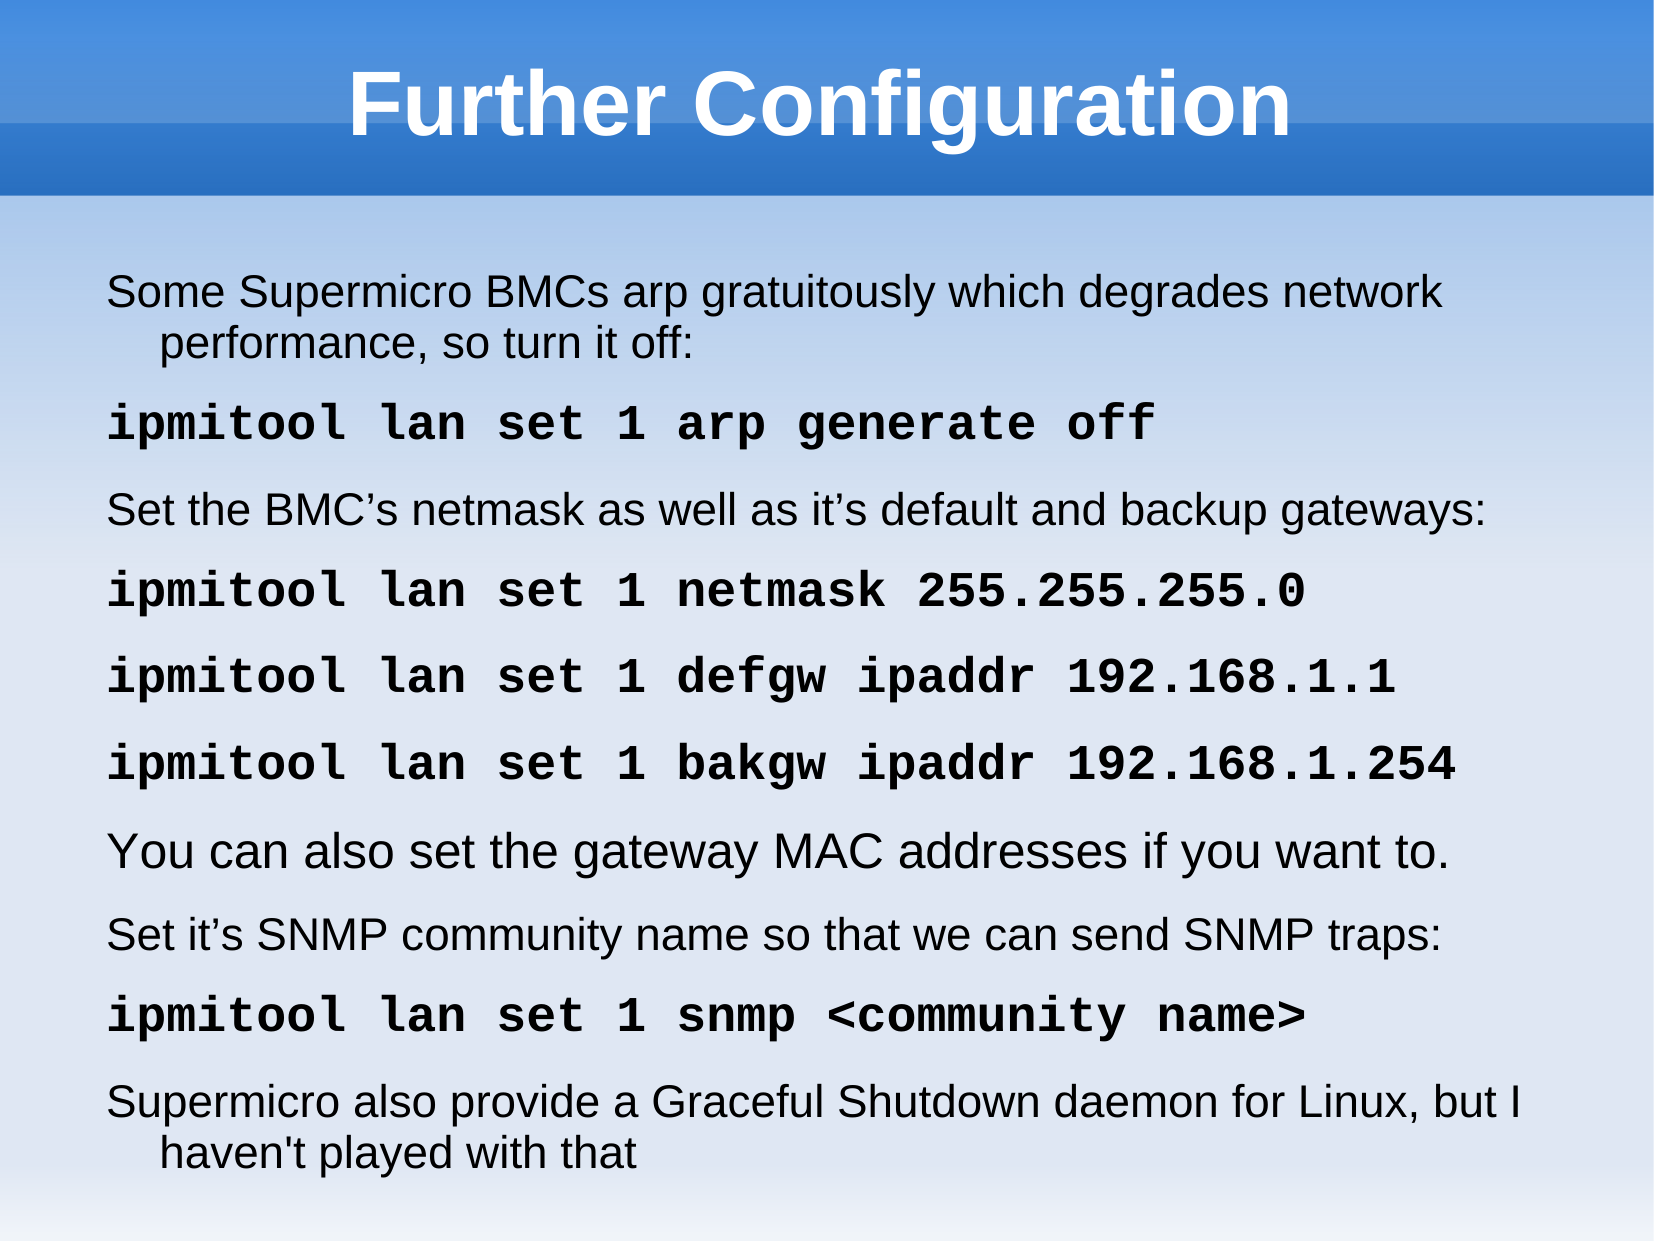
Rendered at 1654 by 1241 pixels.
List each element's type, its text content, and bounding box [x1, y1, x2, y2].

picture [0, 0, 1654, 1241]
title Further Configuration [76, 7, 1565, 200]
list Some Supermicro BMCs arp gratuitously which degrades network performance, so turn it off: ipmitool lan set 1 arp generate off Set the BMC’s netmask as well as it’s default and backup gateways: ipmitool lan set 1 netmask 255.255.255.0 ipmitool lan set 1 defgw ipaddr 192.168.1.1 ipmitool lan set 1 bakgw ipaddr 192.168.1.254 You can also set the gateway MAC addresses if you want to. Set it’s SNMP community name so that we can send SNMP traps: ipmitool lan set 1 snmp <community name> Supermicro also provide a Graceful Shutdown daemon for Linux, but I haven't played with that [88, 265, 1577, 1179]
